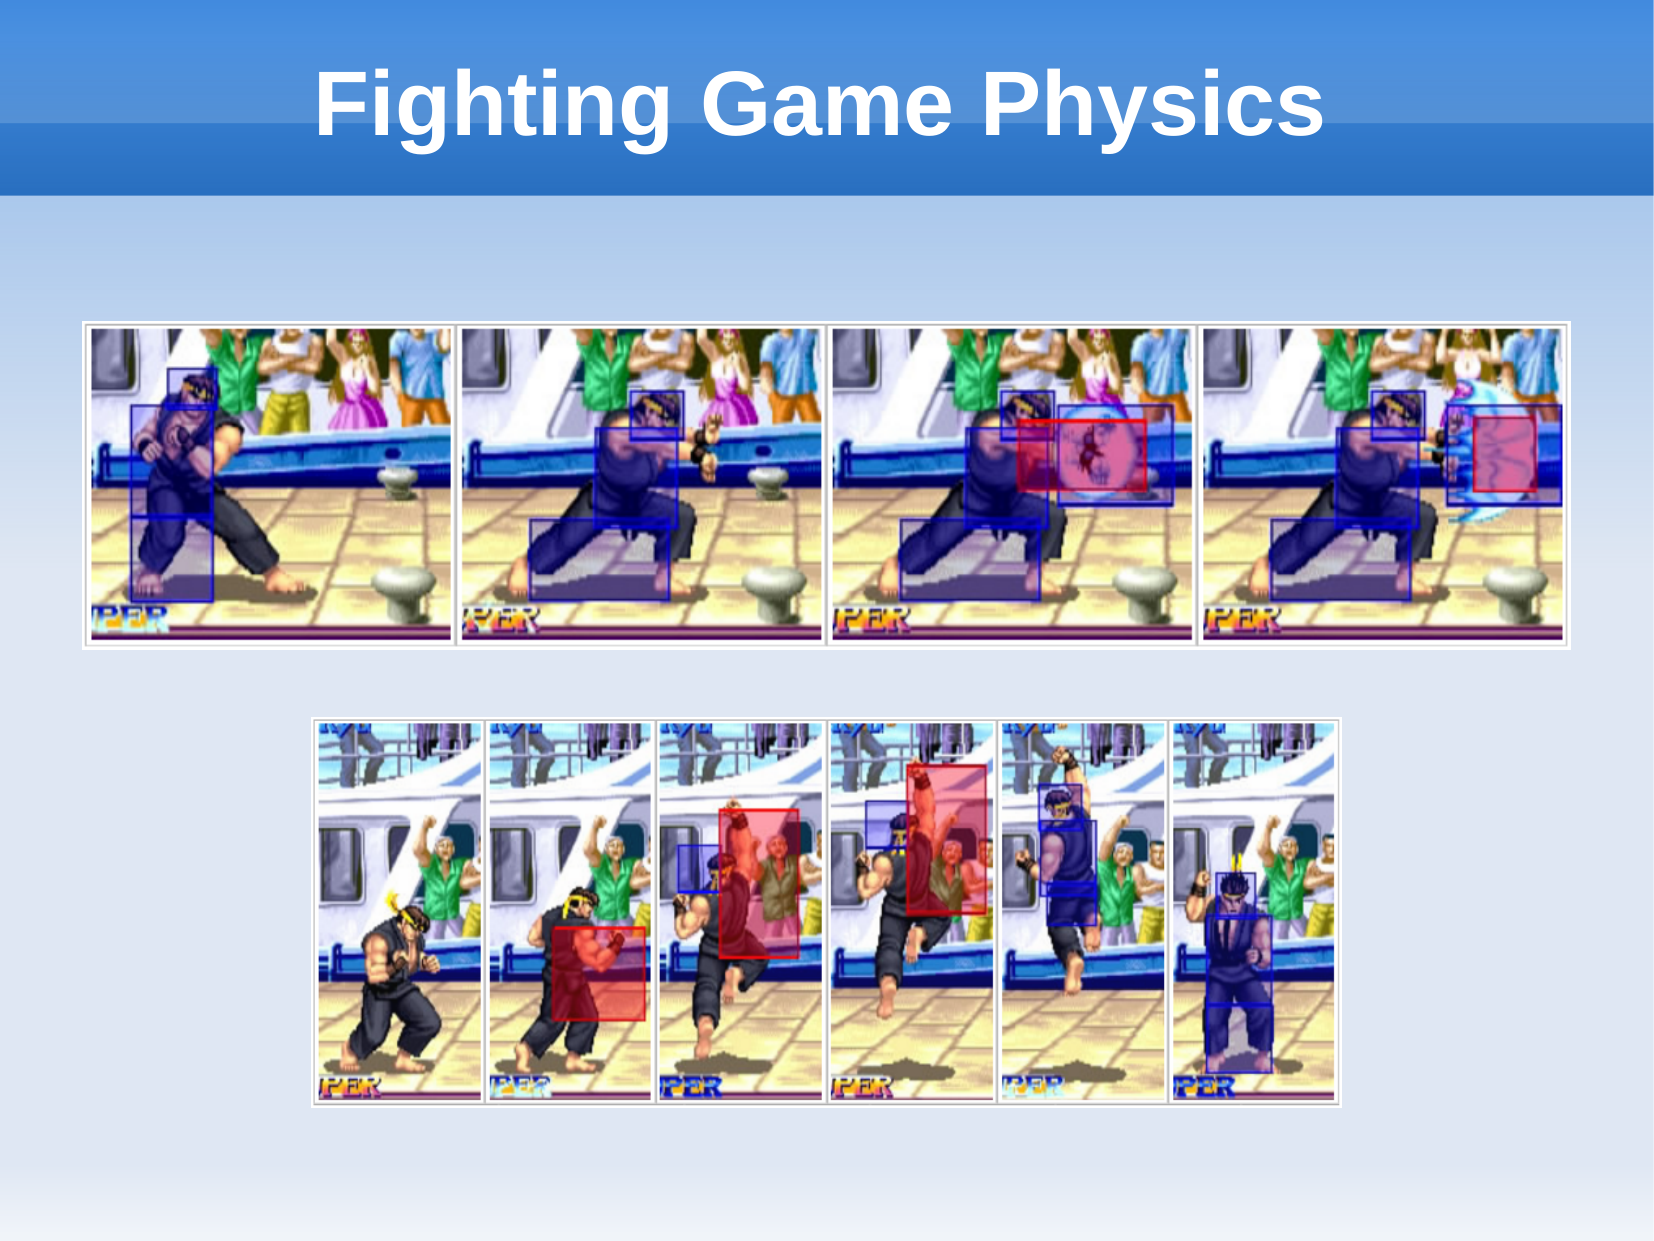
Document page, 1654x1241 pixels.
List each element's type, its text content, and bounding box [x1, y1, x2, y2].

picture [0, 0, 1654, 1241]
title Fighting Game Physics [76, 0, 1565, 208]
